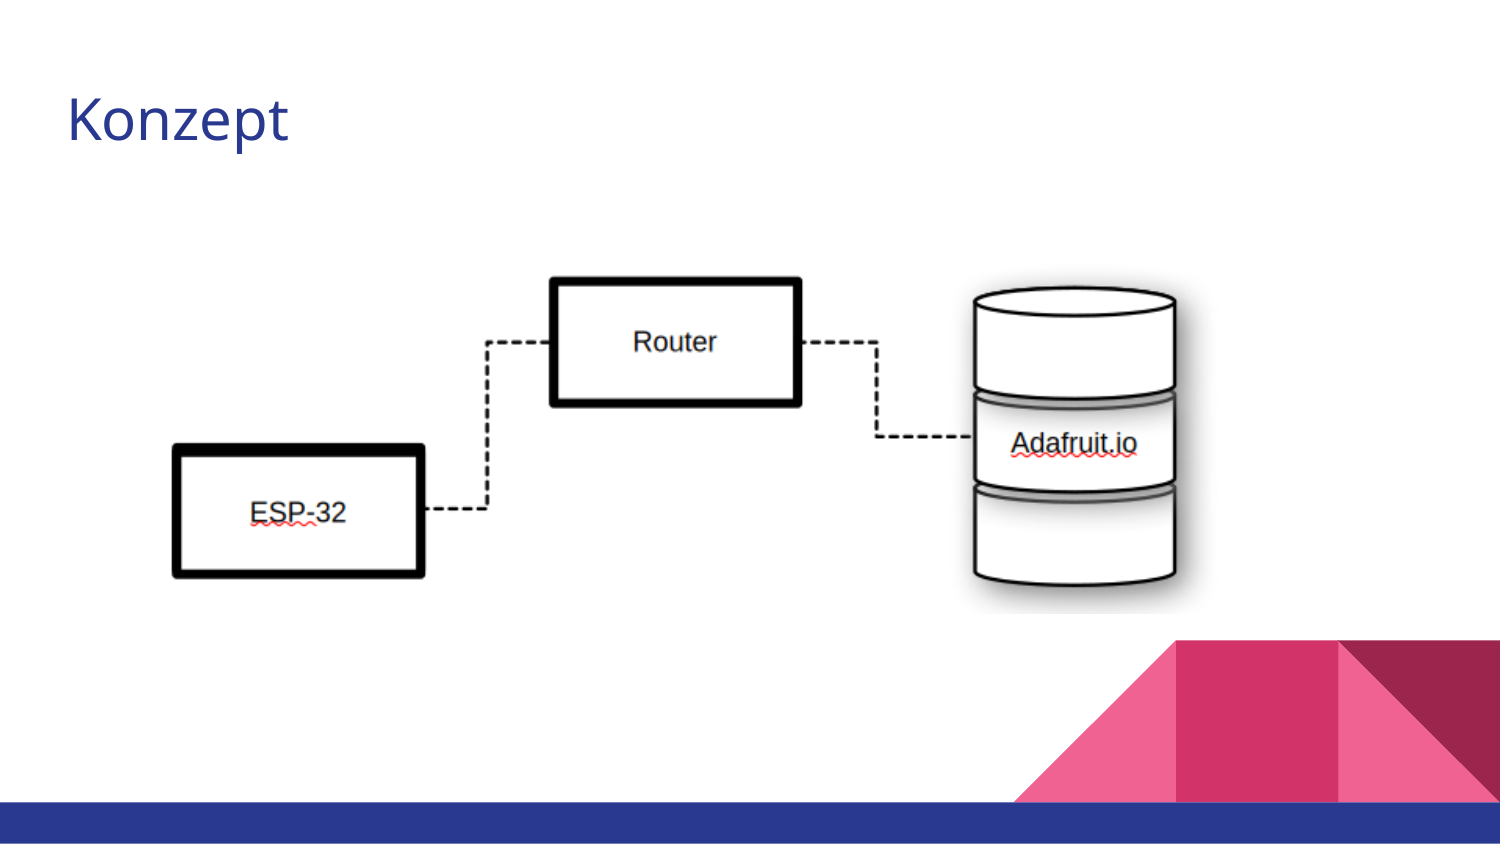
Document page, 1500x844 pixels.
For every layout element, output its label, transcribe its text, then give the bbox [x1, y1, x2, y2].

picture [147, 207, 1297, 614]
title Konzept [51, 67, 1449, 167]
